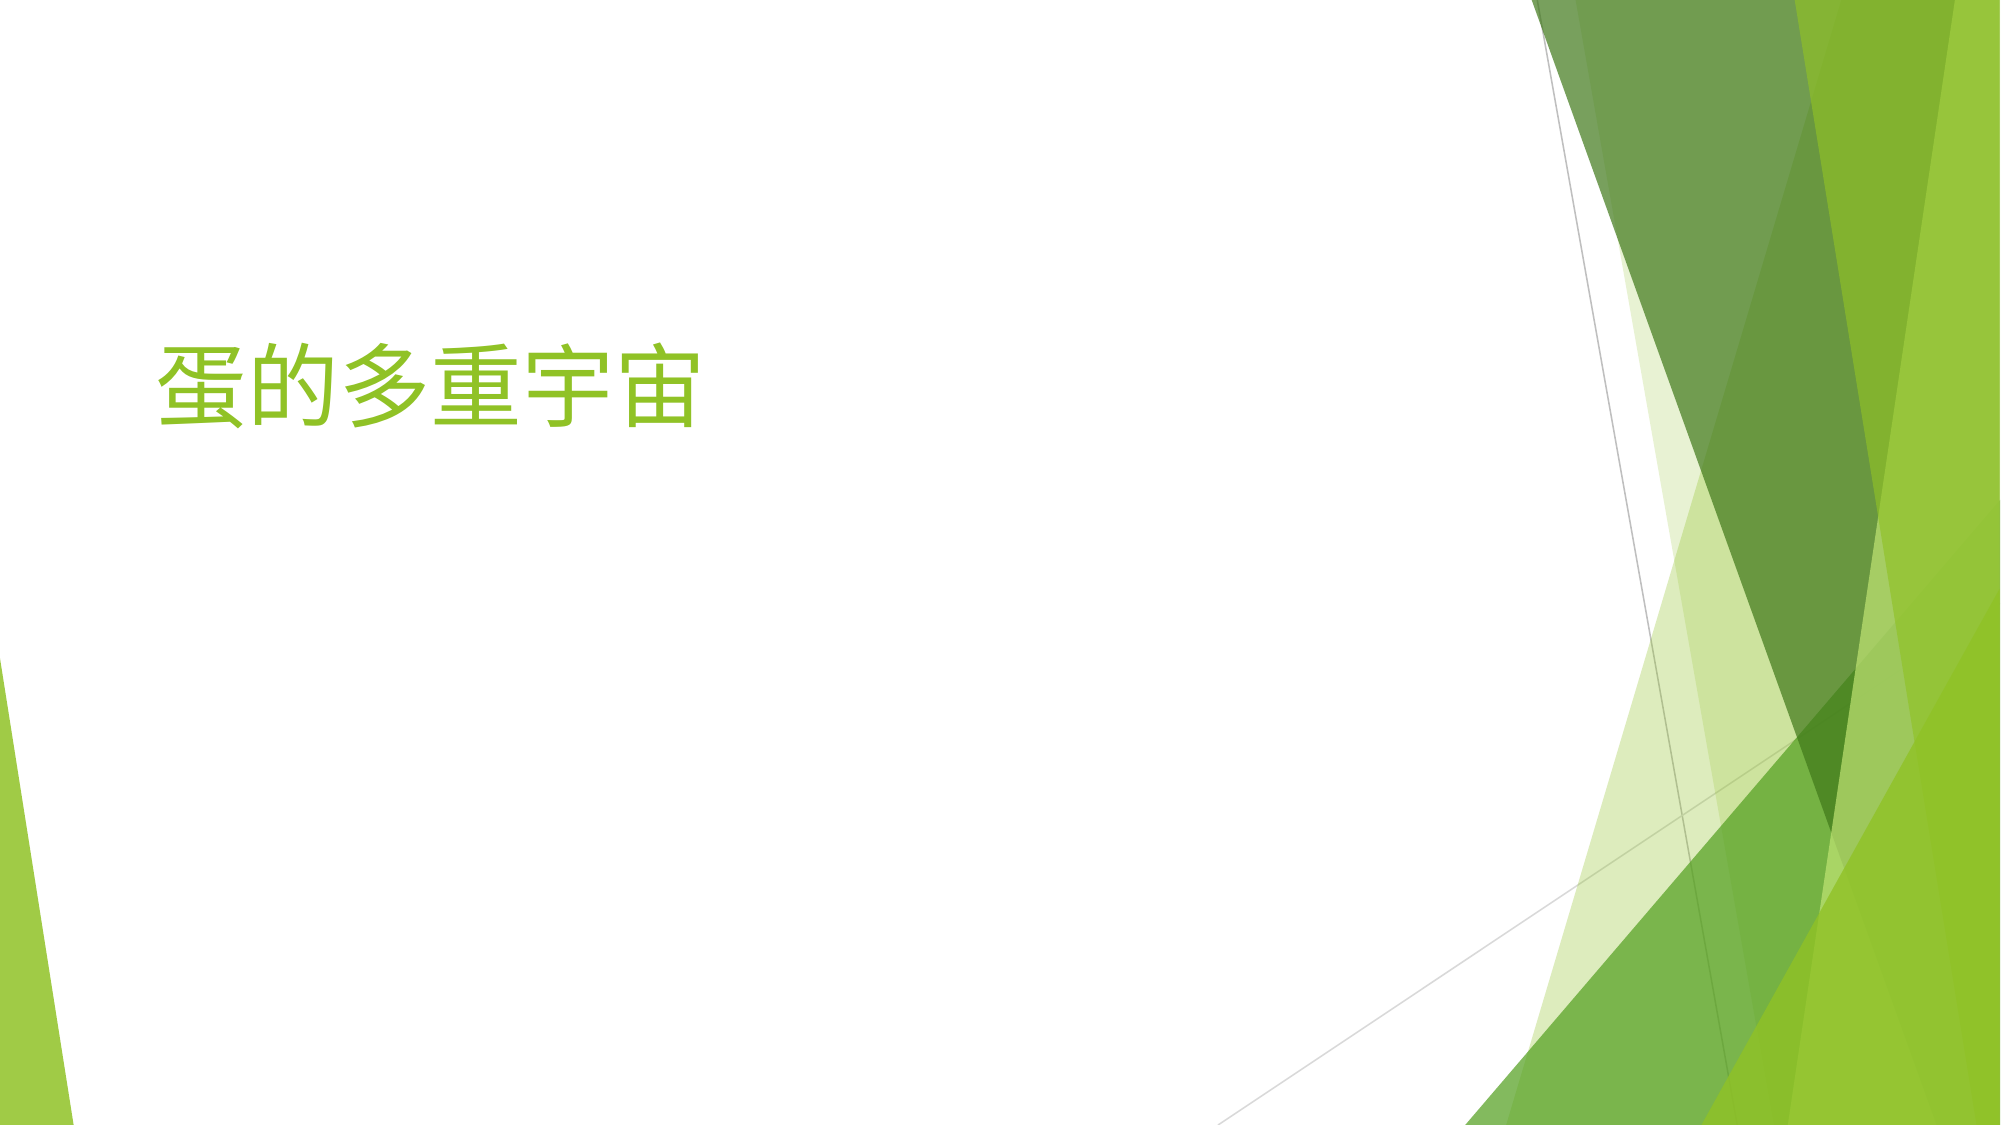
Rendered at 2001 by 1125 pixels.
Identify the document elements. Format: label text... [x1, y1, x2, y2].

title 蛋的多重宇宙 [140, 321, 1606, 770]
